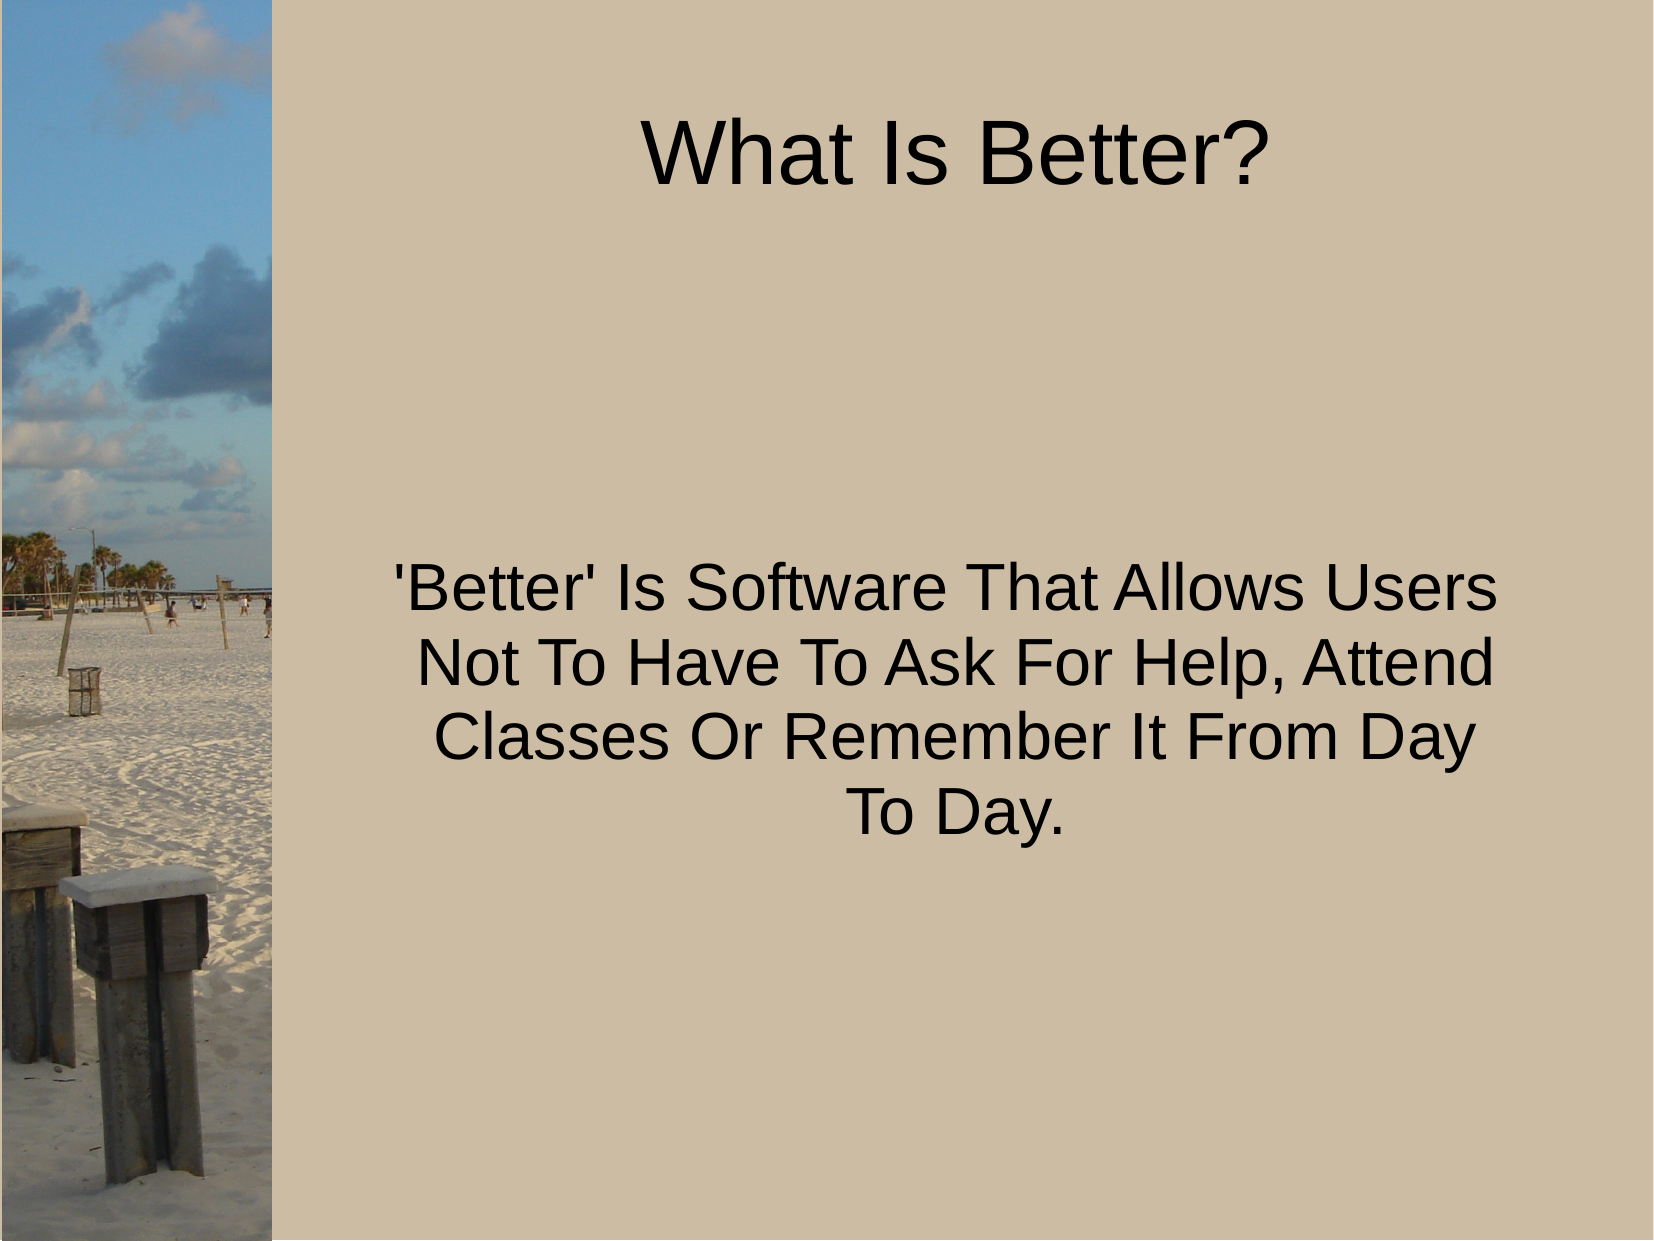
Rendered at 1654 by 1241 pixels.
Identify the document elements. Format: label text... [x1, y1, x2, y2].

title What Is Better? [300, 49, 1613, 257]
subtitle 'Better' Is Software That Allows Users Not To Have To Ask For Help, Attend Classes Or Remember It From Day To Day. [300, 297, 1613, 1102]
picture [2, 0, 272, 1241]
